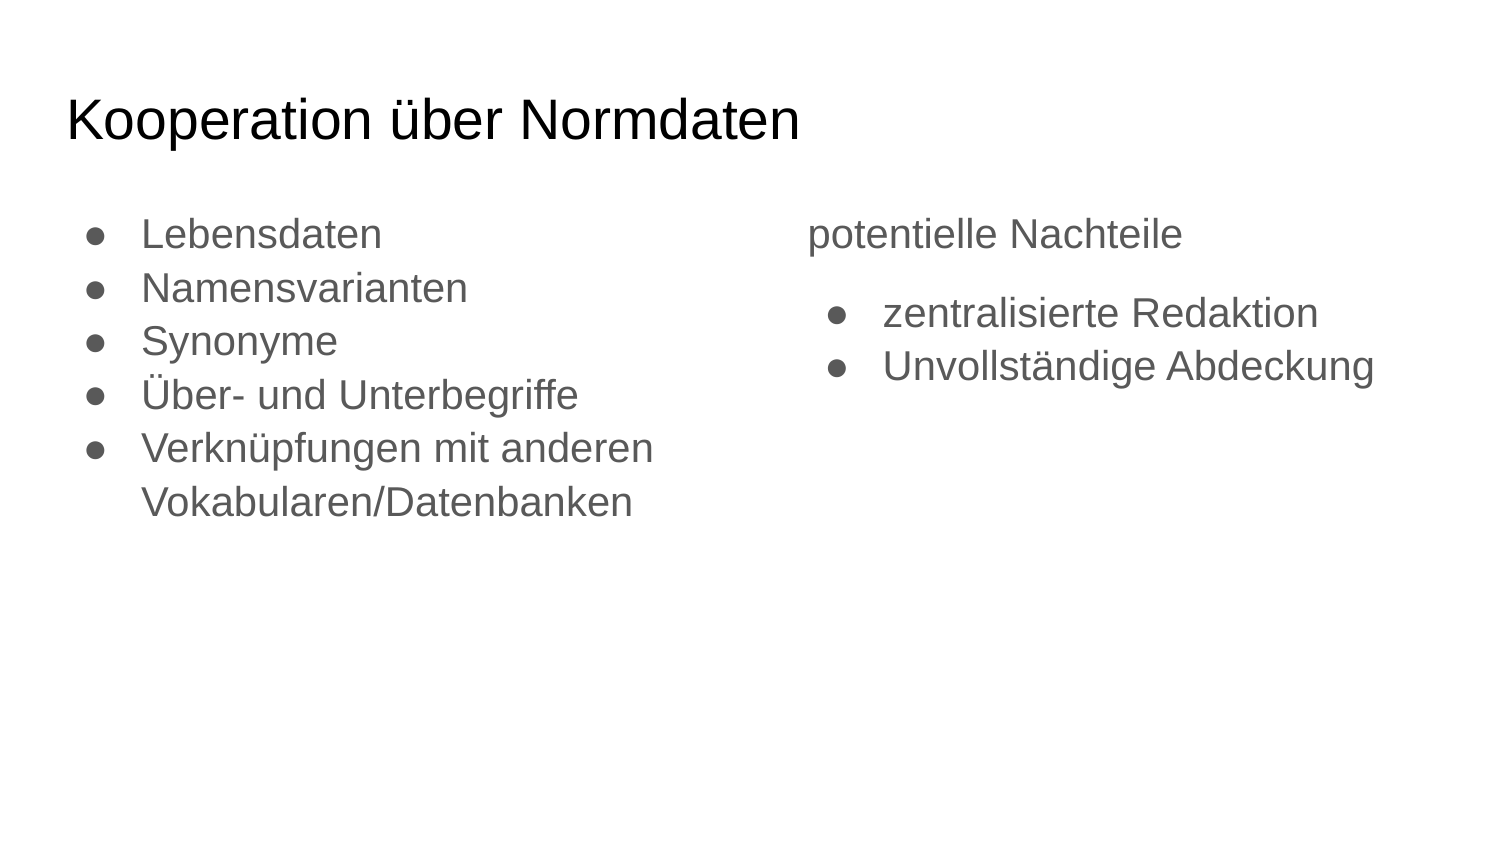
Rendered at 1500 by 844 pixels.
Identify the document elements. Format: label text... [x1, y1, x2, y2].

list Lebensdaten Namensvarianten Synonyme Über- und Unterbegriffe Verknüpfungen mit anderen Vokabularen/Datenbanken [51, 189, 708, 750]
list potentielle Nachteile zentralisierte Redaktion Unvollständige Abdeckung [792, 189, 1449, 750]
title Kooperation über Normdaten [51, 72, 1449, 167]
